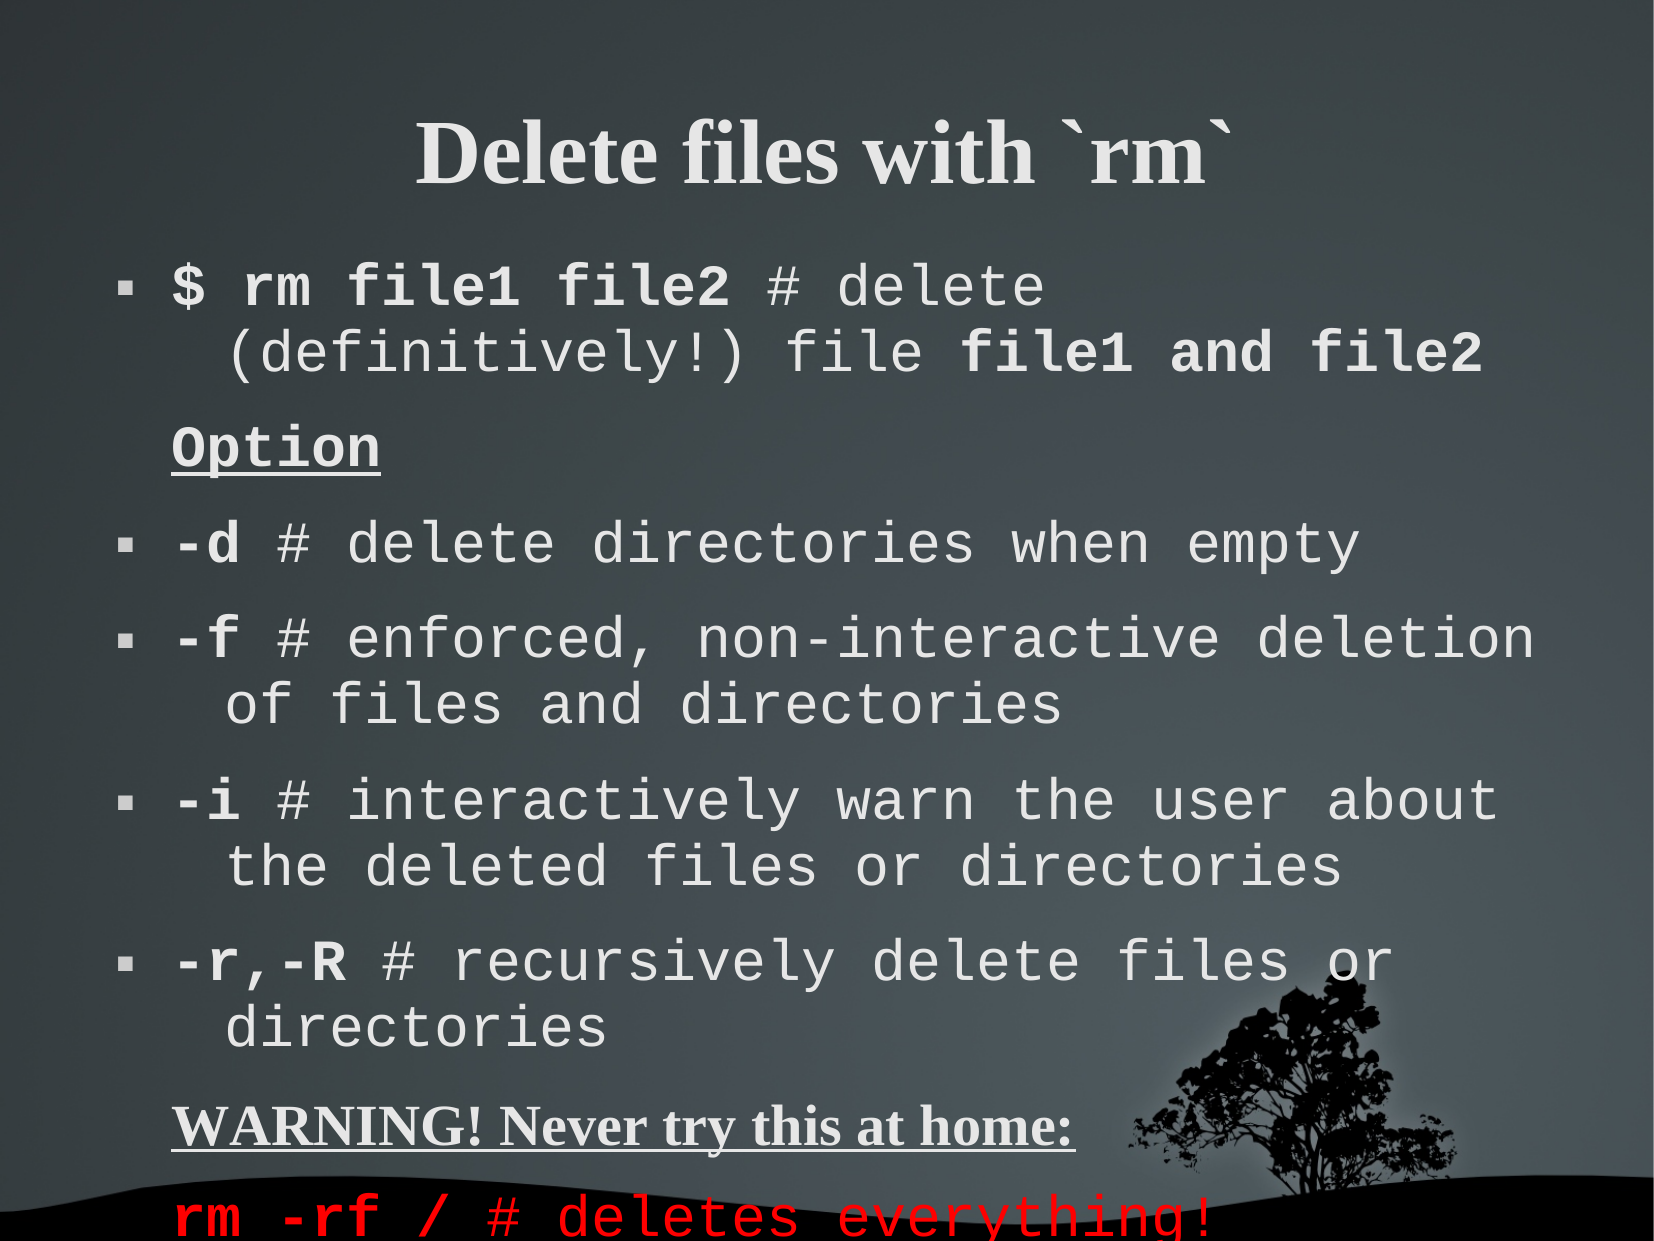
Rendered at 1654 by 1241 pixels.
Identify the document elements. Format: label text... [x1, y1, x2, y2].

list $ rm file1 file2 # delete (definitively!) file file1 and file2 Option -d # delete directories when empty -f # enforced, non-interactive deletion of files and directories -i # interactively warn the user about the deleted files or directories -r,-R # recursively delete files or directories WARNING! Never try this at home: rm -rf / # deletes everything! [82, 256, 1571, 1231]
picture [0, 0, 1654, 1241]
title Delete files with `rm` [82, 49, 1571, 256]
picture [994, 1231, 1176, 1241]
